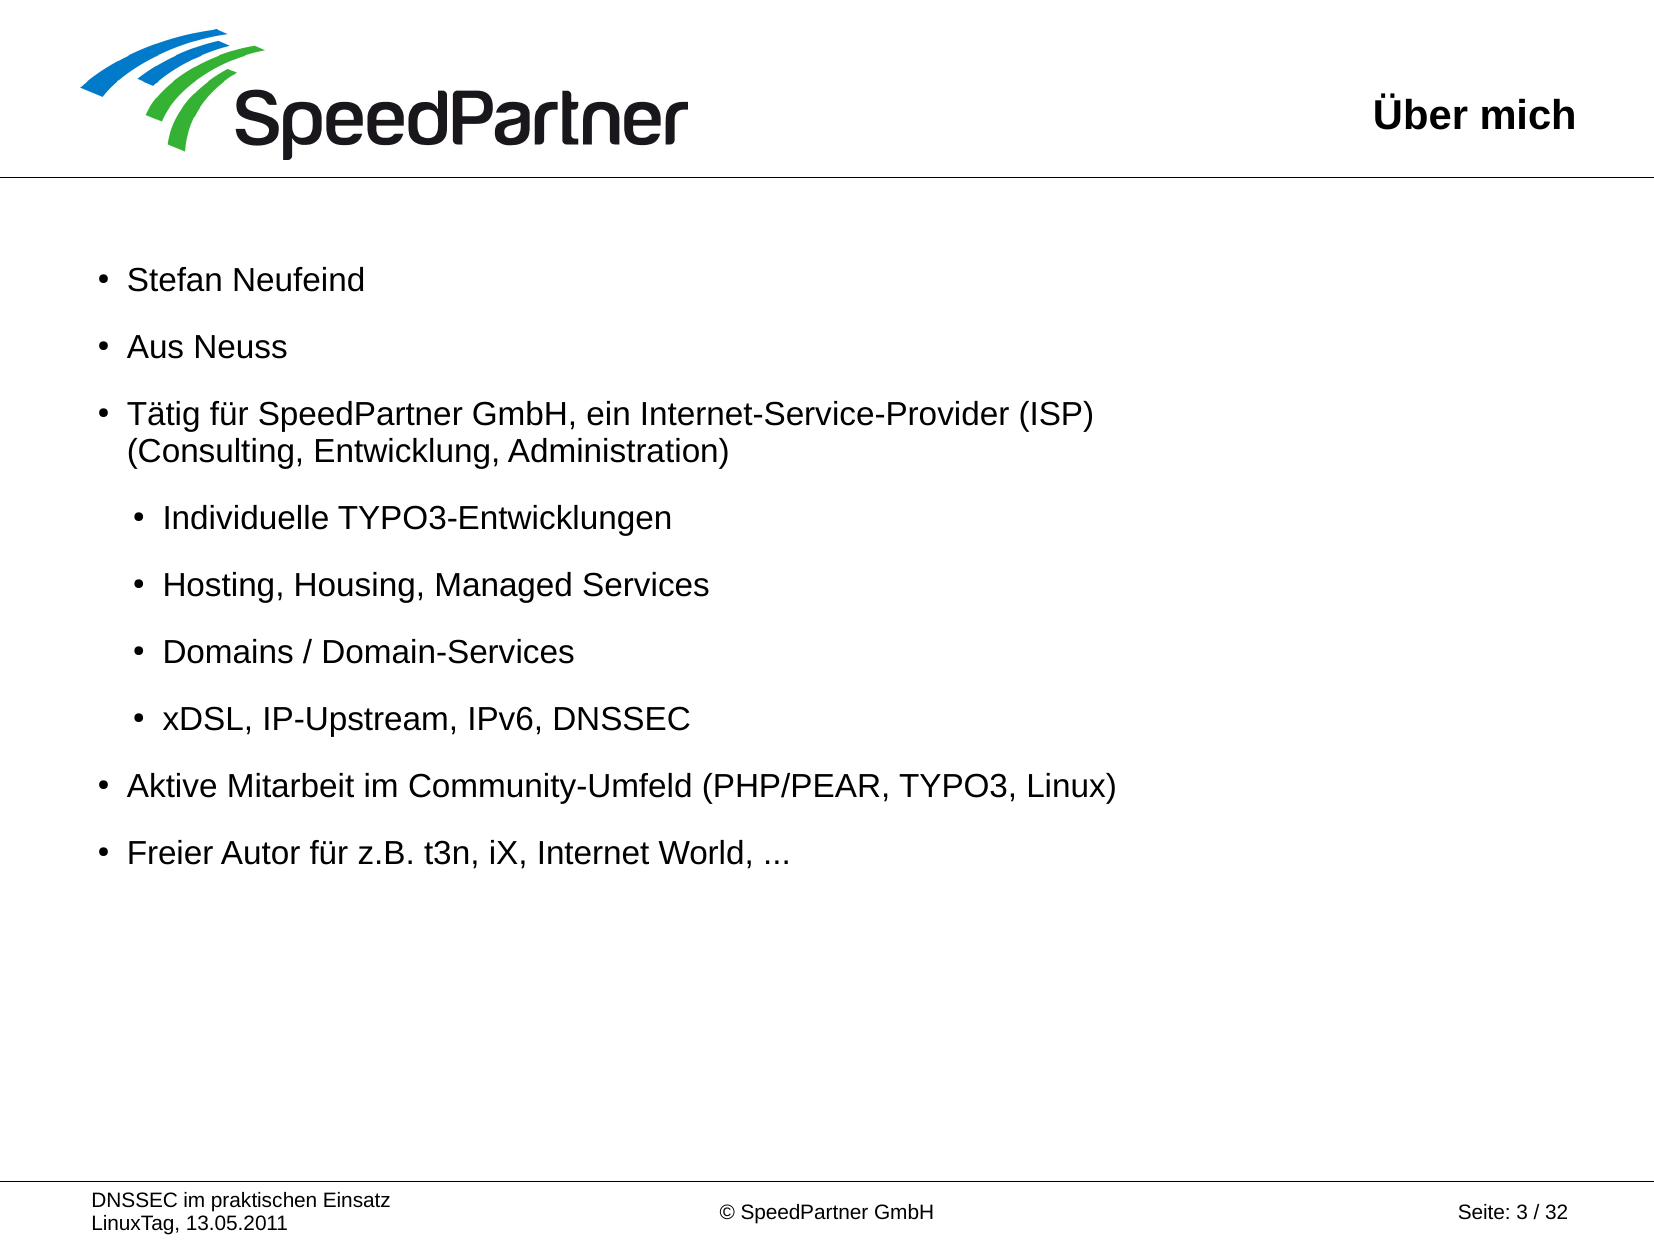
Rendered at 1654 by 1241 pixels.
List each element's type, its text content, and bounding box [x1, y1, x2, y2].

picture [80, 29, 688, 160]
text_box Stefan Neufeind Aus Neuss Tätig für SpeedPartner GmbH, ein Internet-Service-Provider (ISP) (Consulting, Entwicklung, Administration) Individuelle TYPO3-Entwicklungen Hosting, Housing, Managed Services Domains / Domain-Services xDSL, IP-Upstream, IPv6, DNSSEC Aktive Mitarbeit im Community-Umfeld (PHP/PEAR, TYPO3, Linux) Freier Autor für z.B. t3n, iX, Internet World, ... [82, 253, 1565, 1177]
title Über mich [590, 70, 1577, 160]
